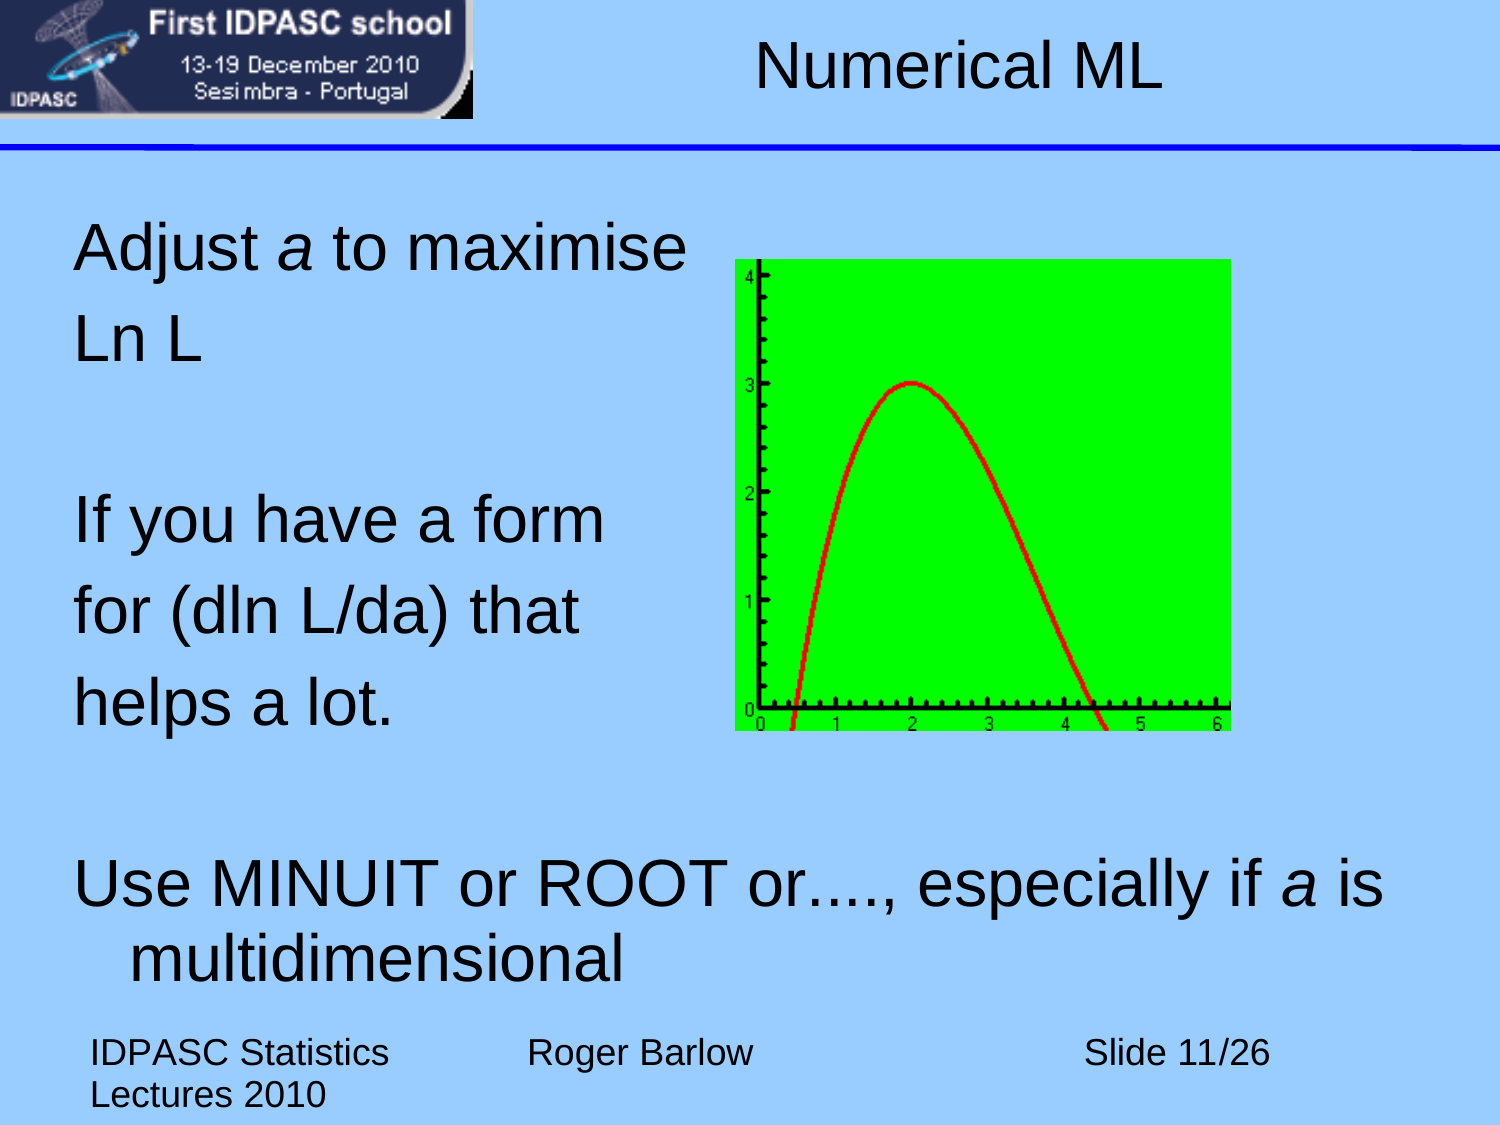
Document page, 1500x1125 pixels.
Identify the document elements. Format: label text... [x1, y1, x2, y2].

picture [735, 259, 1231, 731]
list Adjust a to maximise Ln L If you have a form for (dln L/da) that helps a lot. Use MINUIT or ROOT or...., especially if a is multidimensional [59, 198, 1409, 1004]
title Numerical ML [502, 14, 1418, 119]
picture [0, 0, 473, 119]
